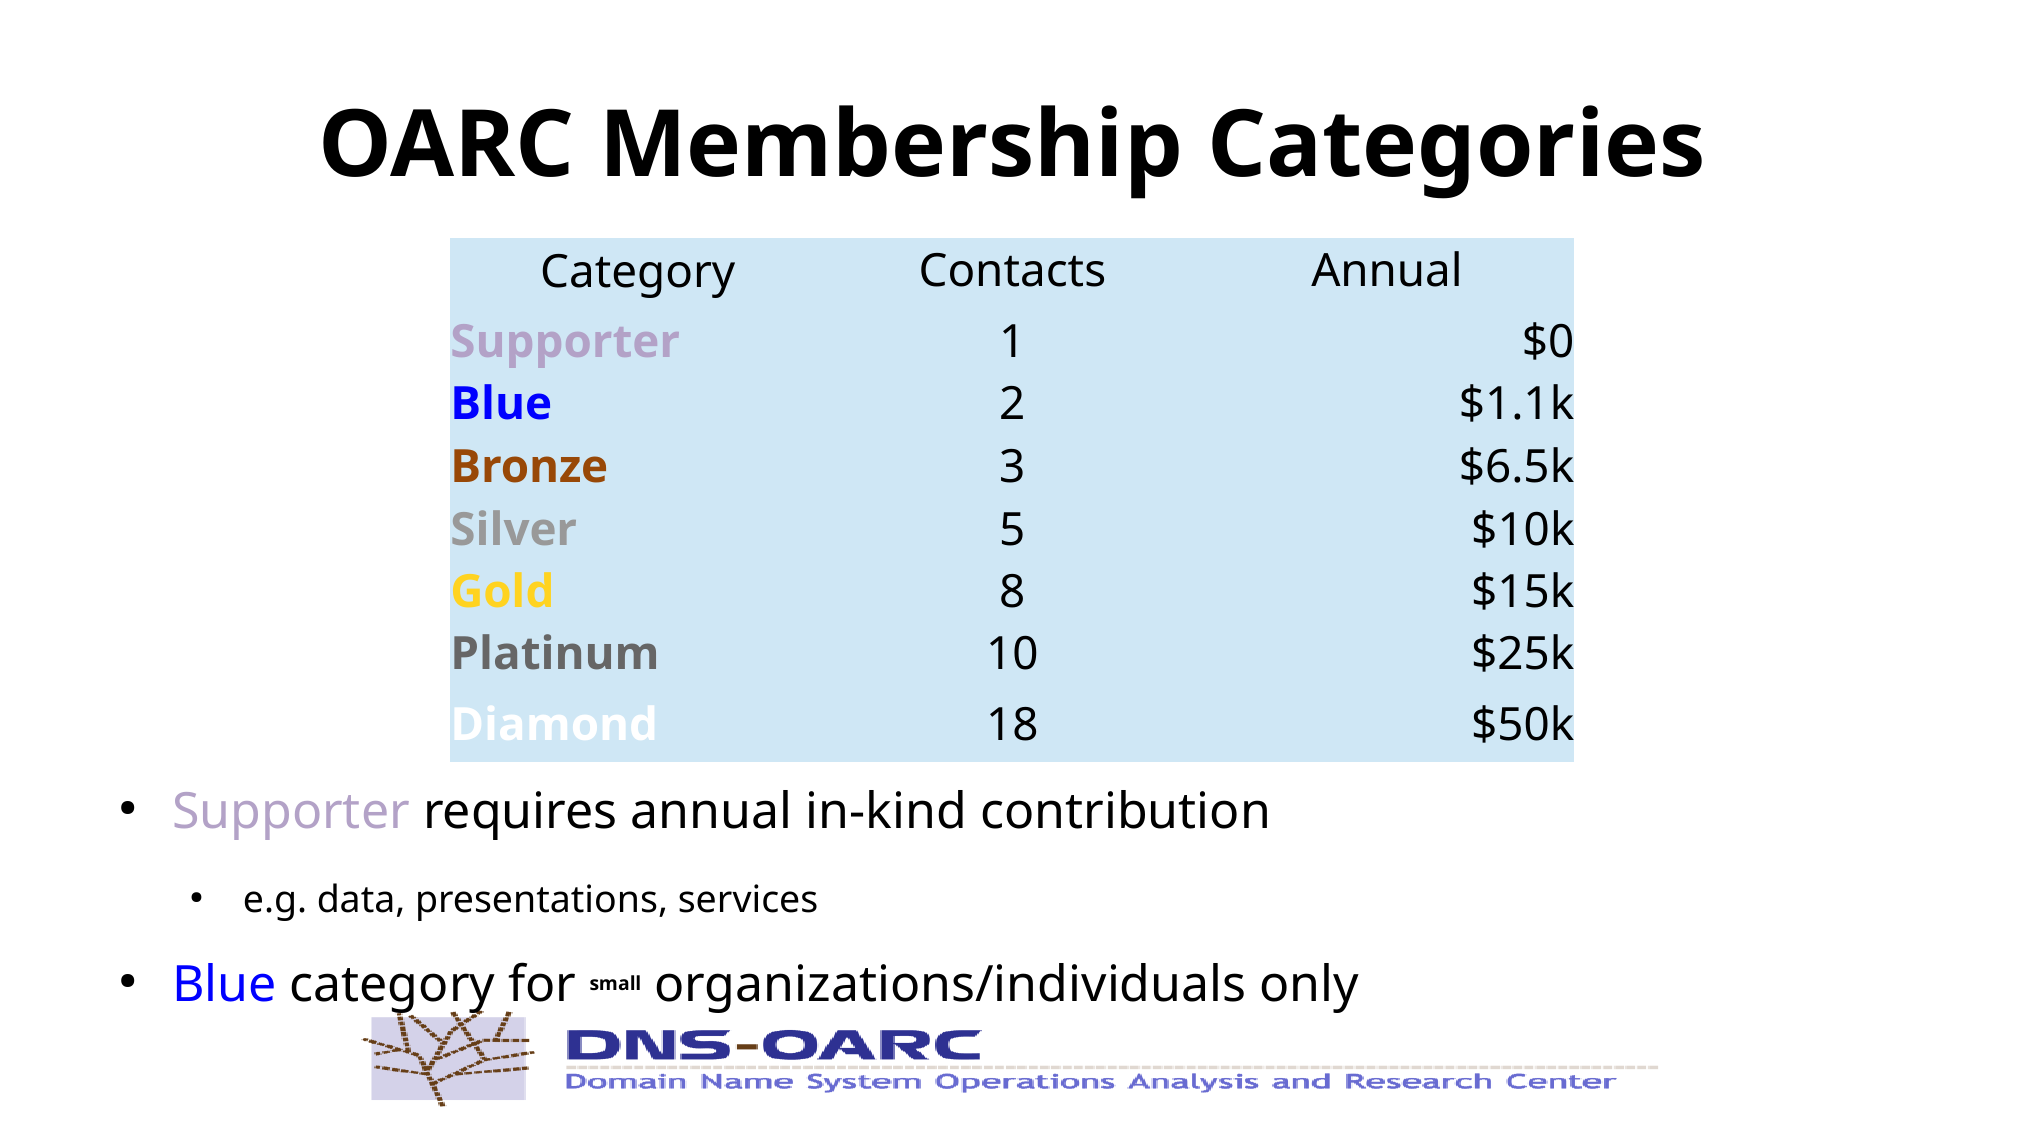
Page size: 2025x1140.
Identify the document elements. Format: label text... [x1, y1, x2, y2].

table_cell Diamond [450, 691, 825, 762]
table_cell $1.1k [1200, 371, 1574, 433]
table_cell $50k [1200, 691, 1574, 762]
table_cell 5 [825, 496, 1200, 558]
table_cell Supporter [450, 308, 825, 371]
table_cell $6.5k [1200, 433, 1574, 496]
table_cell 8 [825, 558, 1200, 621]
table_cell 2 [825, 371, 1200, 433]
table_cell 10 [825, 621, 1200, 691]
table_header Category [450, 238, 825, 308]
table_cell Bronze [450, 433, 825, 496]
table_cell Blue [450, 371, 825, 433]
picture [289, 1004, 1700, 1113]
table_cell Silver [450, 496, 825, 558]
table_cell $15k [1200, 558, 1574, 621]
table_cell Platinum [450, 621, 825, 691]
table_cell 1 [825, 308, 1200, 371]
table_cell Gold [450, 558, 825, 621]
list Supporter requires annual in-kind contribution e.g. data, presentations, services Blue category for small organizations/individuals only [101, 774, 1924, 976]
table_header Annual [1200, 238, 1574, 308]
table_cell $0 [1200, 308, 1574, 371]
table_cell $10k [1200, 496, 1574, 558]
table_cell 18 [825, 691, 1200, 762]
table_header Contacts [825, 238, 1200, 308]
table_cell 3 [825, 433, 1200, 496]
table_cell $25k [1200, 621, 1574, 691]
title OARC Membership Categories [101, 23, 1924, 258]
